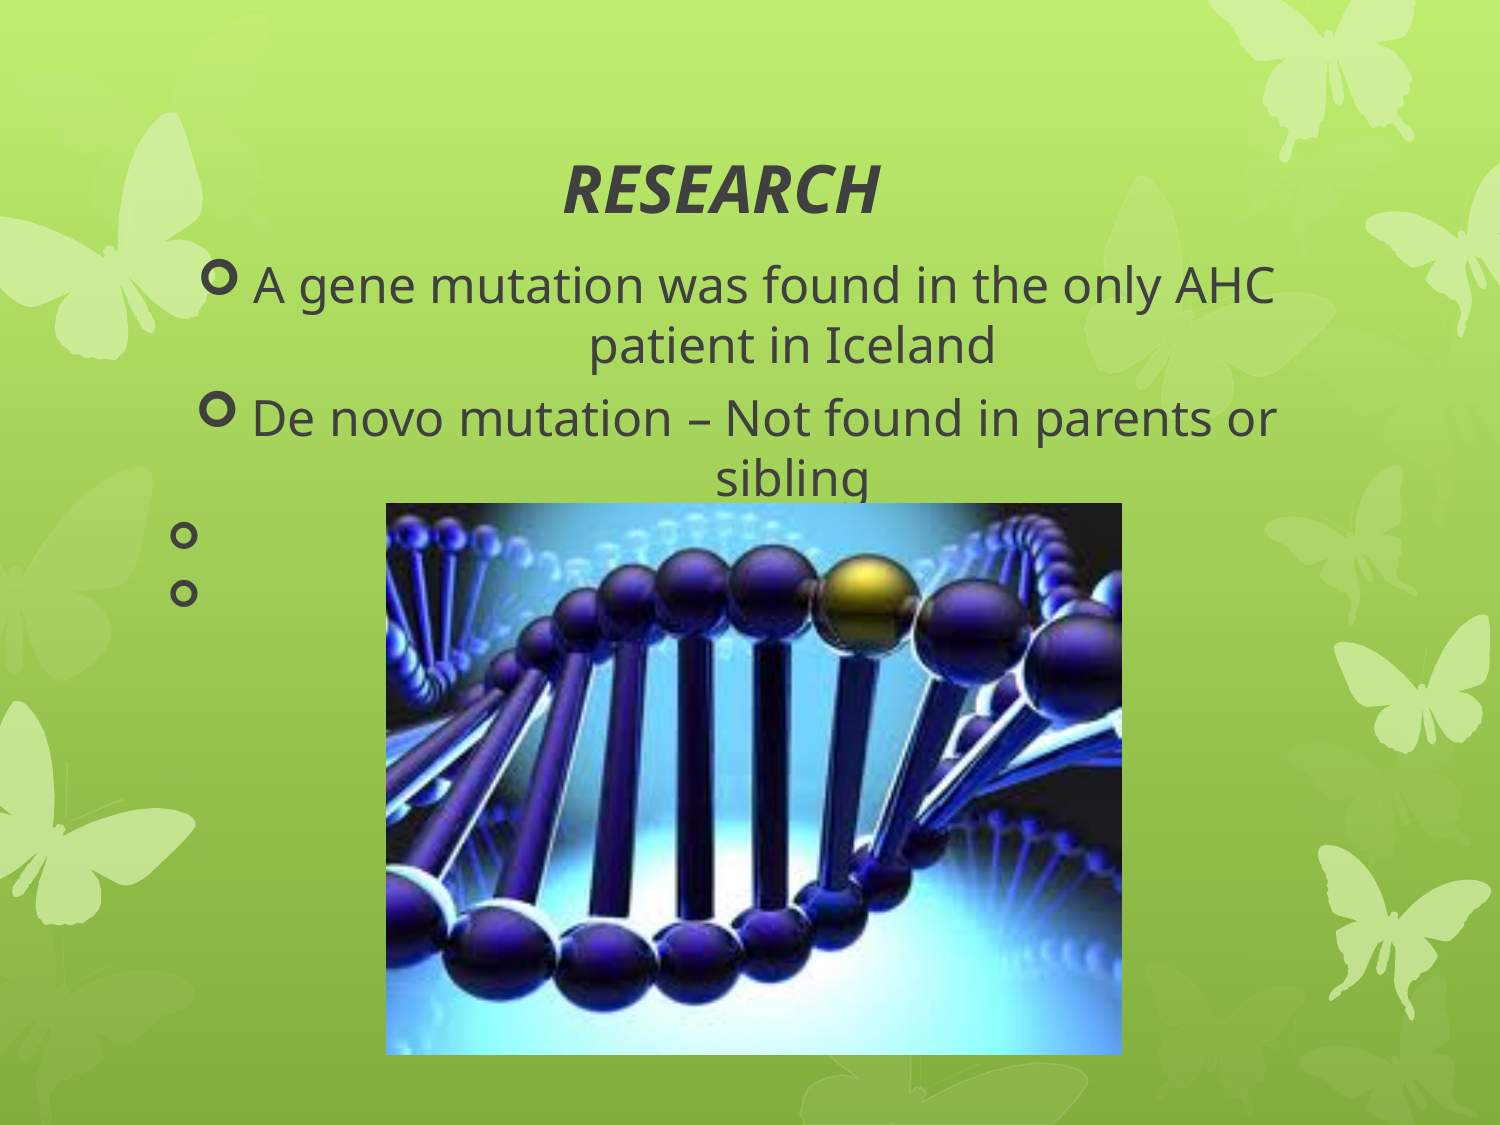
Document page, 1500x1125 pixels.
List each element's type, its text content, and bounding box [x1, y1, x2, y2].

list A gene mutation was found in the only AHC patient in Iceland De novo mutation – Not found in parents or sibling [152, 246, 1322, 598]
title RESEARCH [165, 110, 1335, 263]
picture [386, 503, 1122, 1055]
